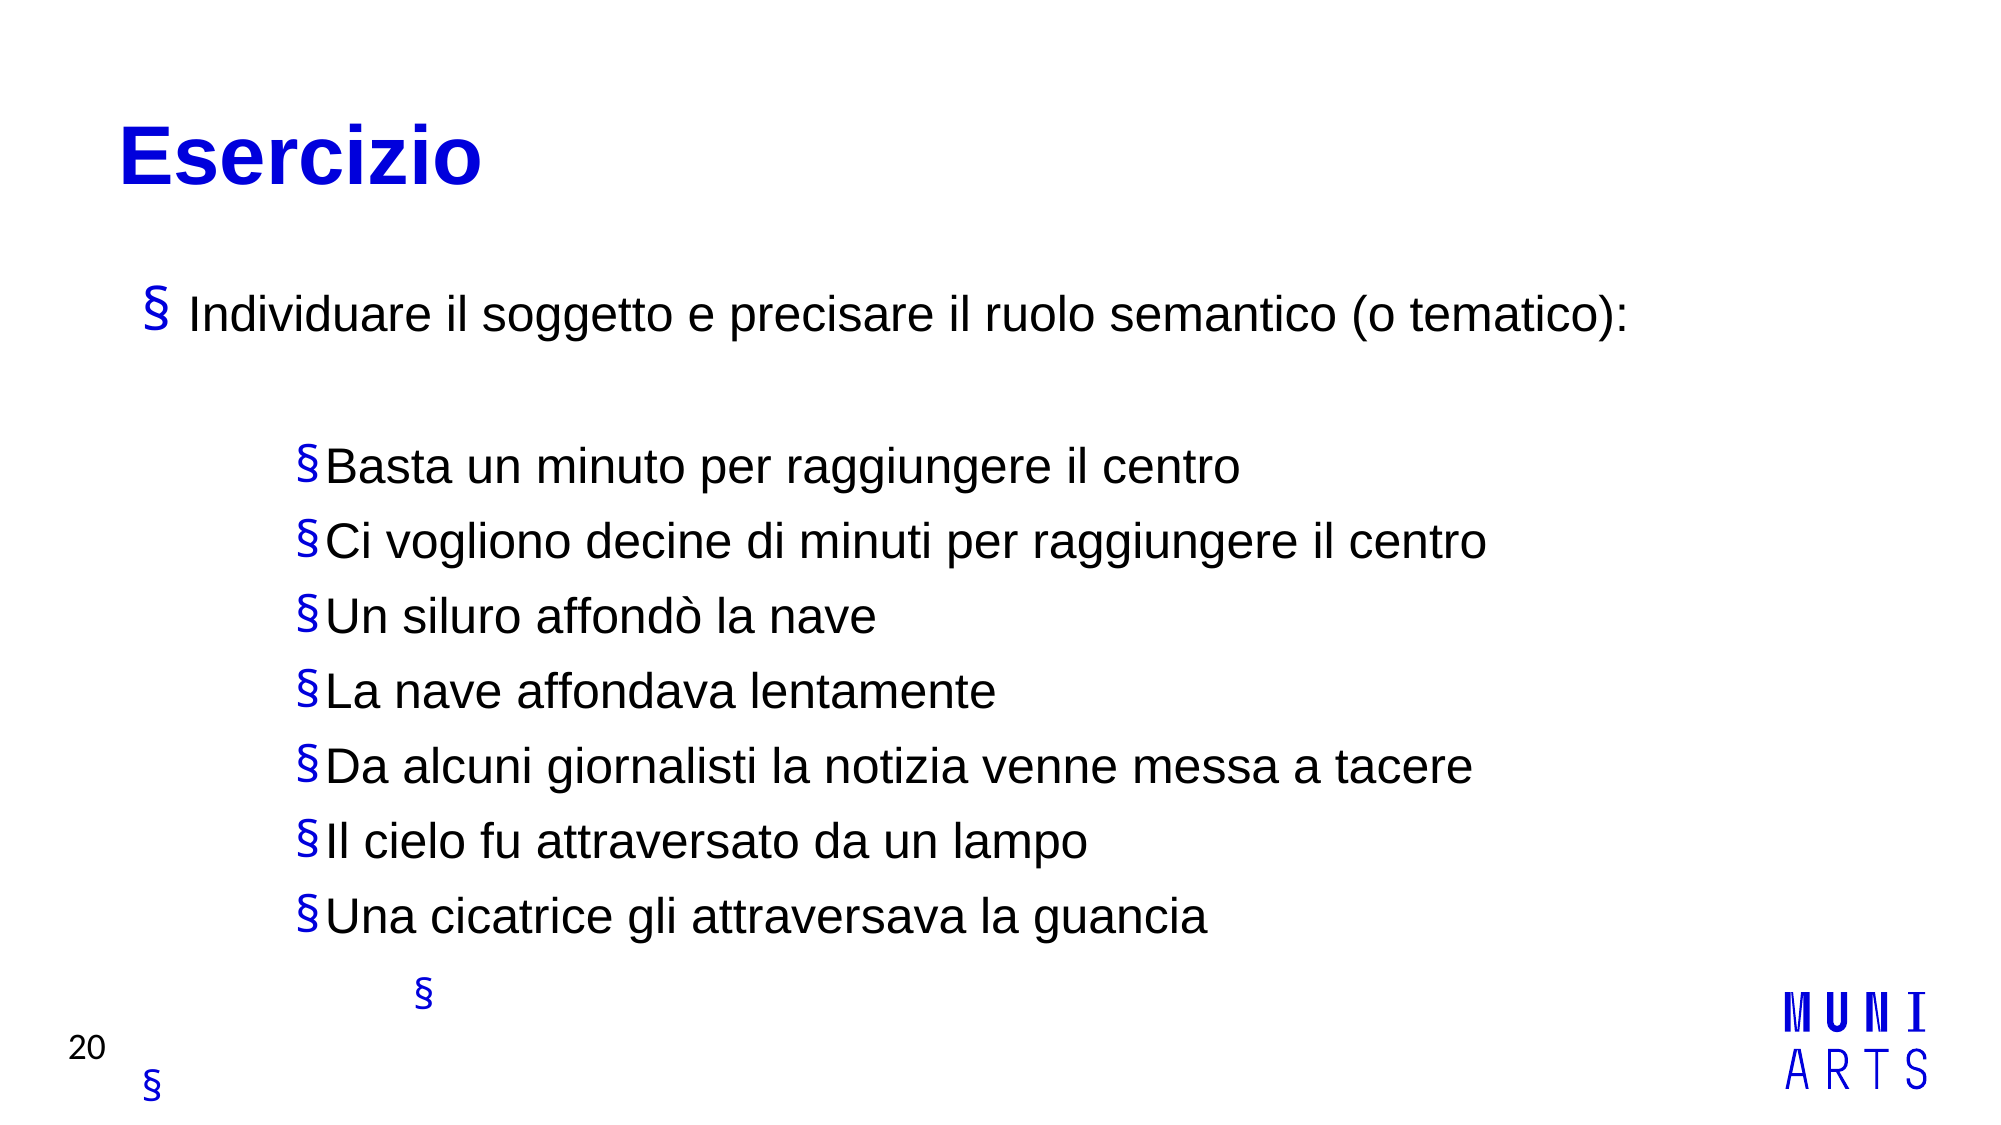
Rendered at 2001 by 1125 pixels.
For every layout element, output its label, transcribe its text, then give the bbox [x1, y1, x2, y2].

list Individuare il soggetto e precisare il ruolo semantico (o tematico): Basta un minuto per raggiungere il centro Ci vogliono decine di minuti per raggiungere il centro Un siluro affondò la nave La nave affondava lentamente Da alcuni giornalisti la notizia venne messa a tacere Il cielo fu attraversato da un lampo Una cicatrice gli attraversava la guancia [118, 268, 1976, 976]
title Esercizio [118, 118, 1883, 193]
text_box [67, 1021, 110, 1063]
